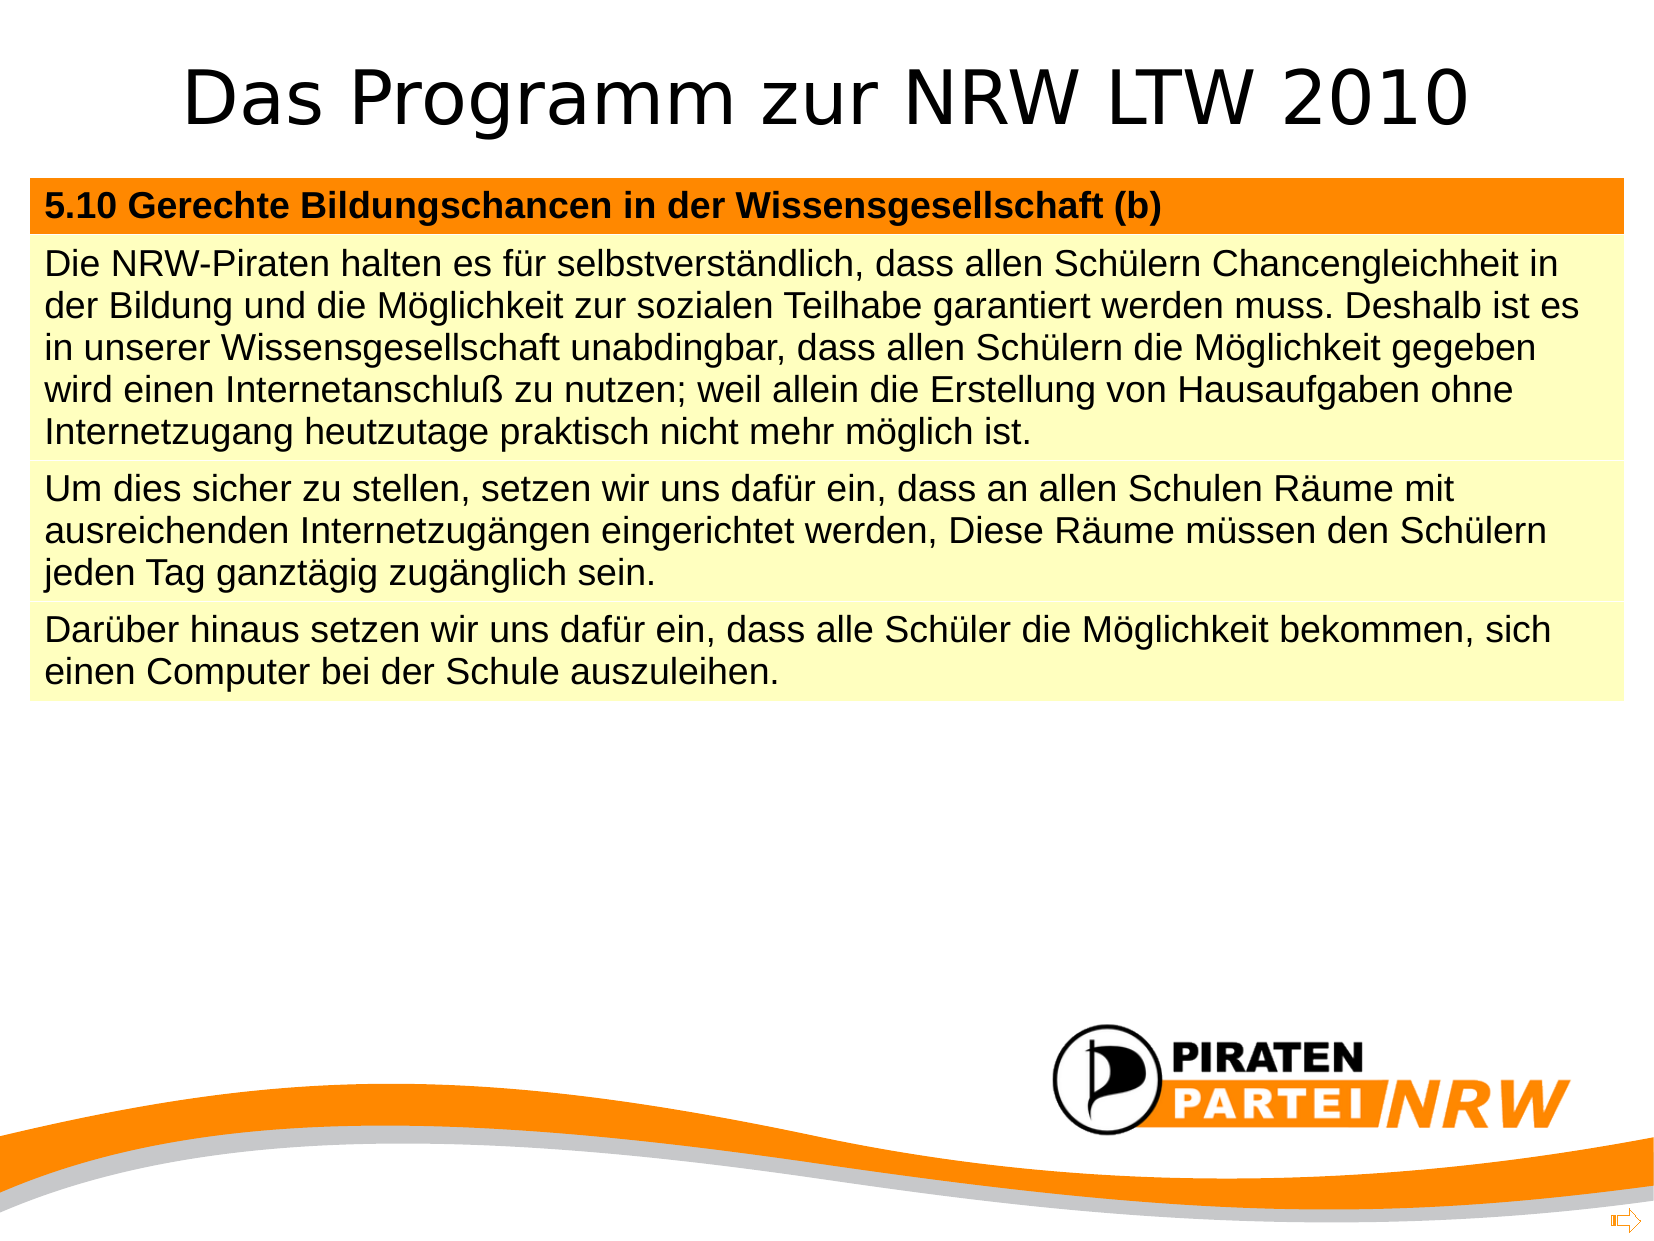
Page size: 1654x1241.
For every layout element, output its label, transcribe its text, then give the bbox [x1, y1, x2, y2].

table_header 5.10 Gerechte Bildungschancen in der Wissensgesellschaft (b) [30, 178, 1624, 234]
table_cell Darüber hinaus setzen wir uns dafür ein, dass alle Schüler die Möglichkeit bekommen, sich einen Computer bei der Schule auszuleihen. [30, 602, 1624, 701]
table_cell Die NRW-Piraten halten es für selbstverständlich, dass allen Schülern Chancengleichheit in der Bildung und die Möglichkeit zur sozialen Teilhabe garantiert werden muss. Deshalb ist es in unserer Wissensgesellschaft unabdingbar, dass allen Schülern die Möglichkeit gegeben wird einen Internetanschluß zu nutzen; weil allein die Erstellung von Hausaufgaben ohne Internetzugang heutzutage praktisch nicht mehr möglich ist. [30, 235, 1624, 460]
picture [1045, 1021, 1579, 1140]
table_cell Um dies sicher zu stellen, setzen wir uns dafür ein, dass an allen Schulen Räume mit ausreichenden Internetzugängen eingerichtet werden, Diese Räume müssen den Schülern jeden Tag ganztägig zugänglich sein. [30, 461, 1624, 601]
title Das Programm zur NRW LTW 2010 [82, 54, 1571, 143]
